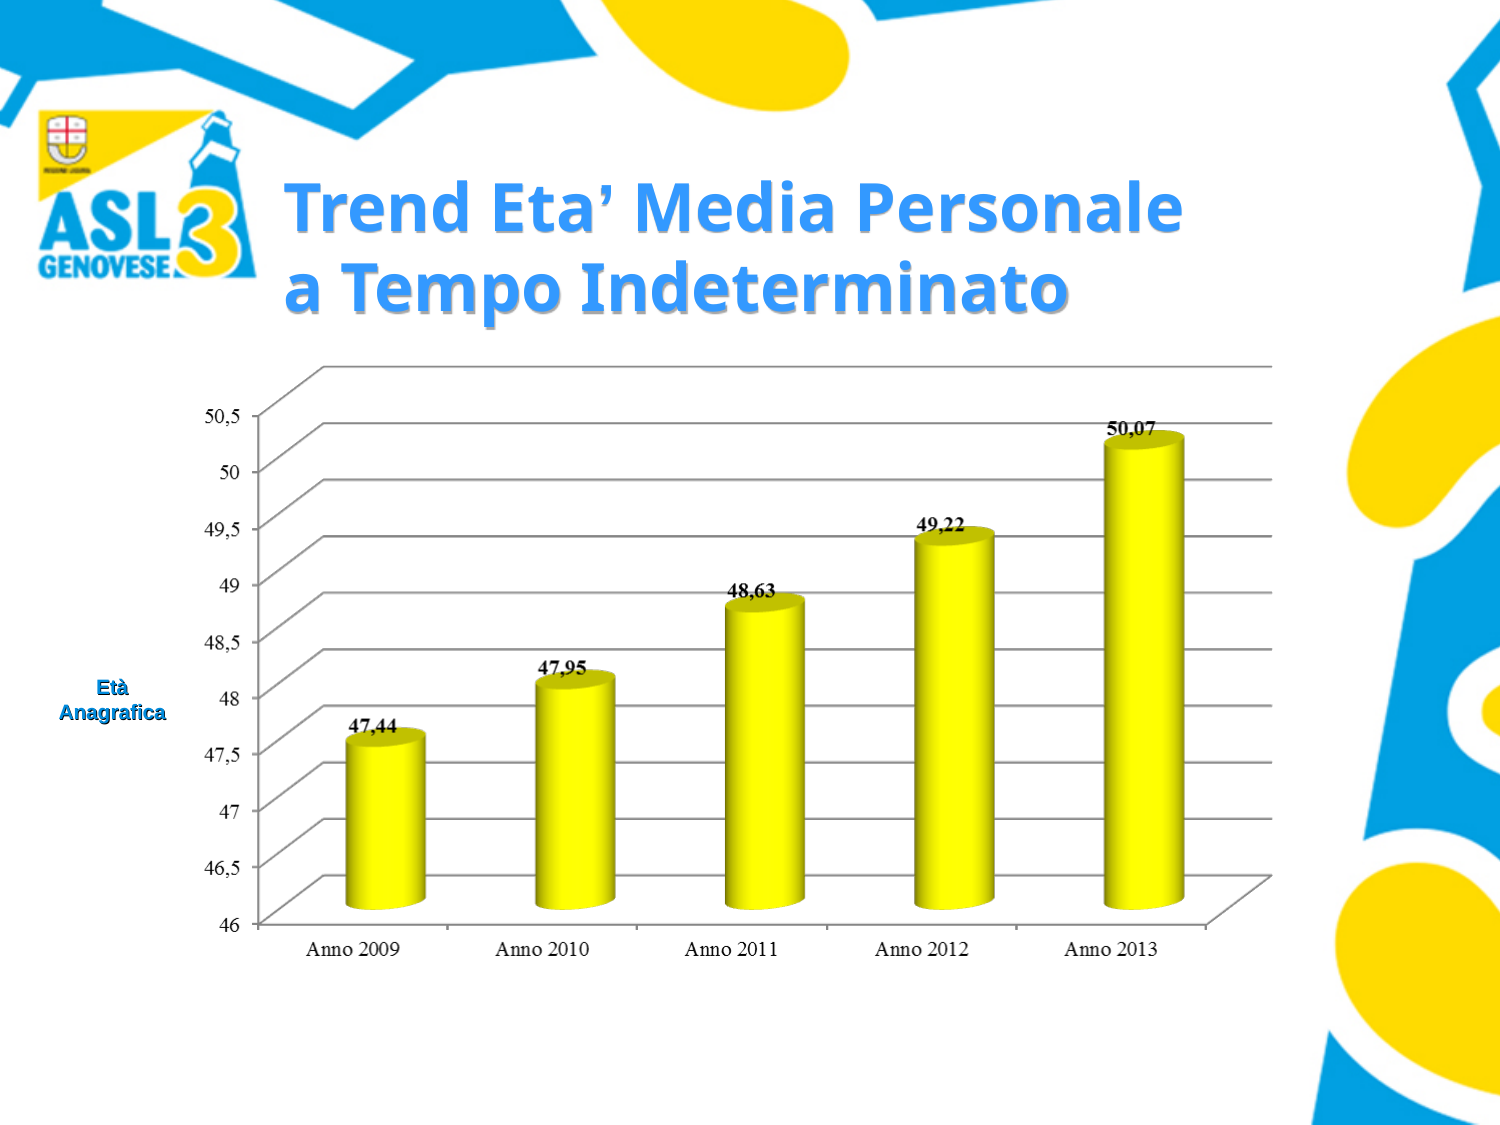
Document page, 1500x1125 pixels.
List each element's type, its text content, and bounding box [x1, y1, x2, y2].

text_box Età Anagrafica [41, 657, 184, 740]
chart [161, 329, 1326, 985]
title Trend Eta’ Media Personale a Tempo Indeterminato [268, 157, 1355, 299]
